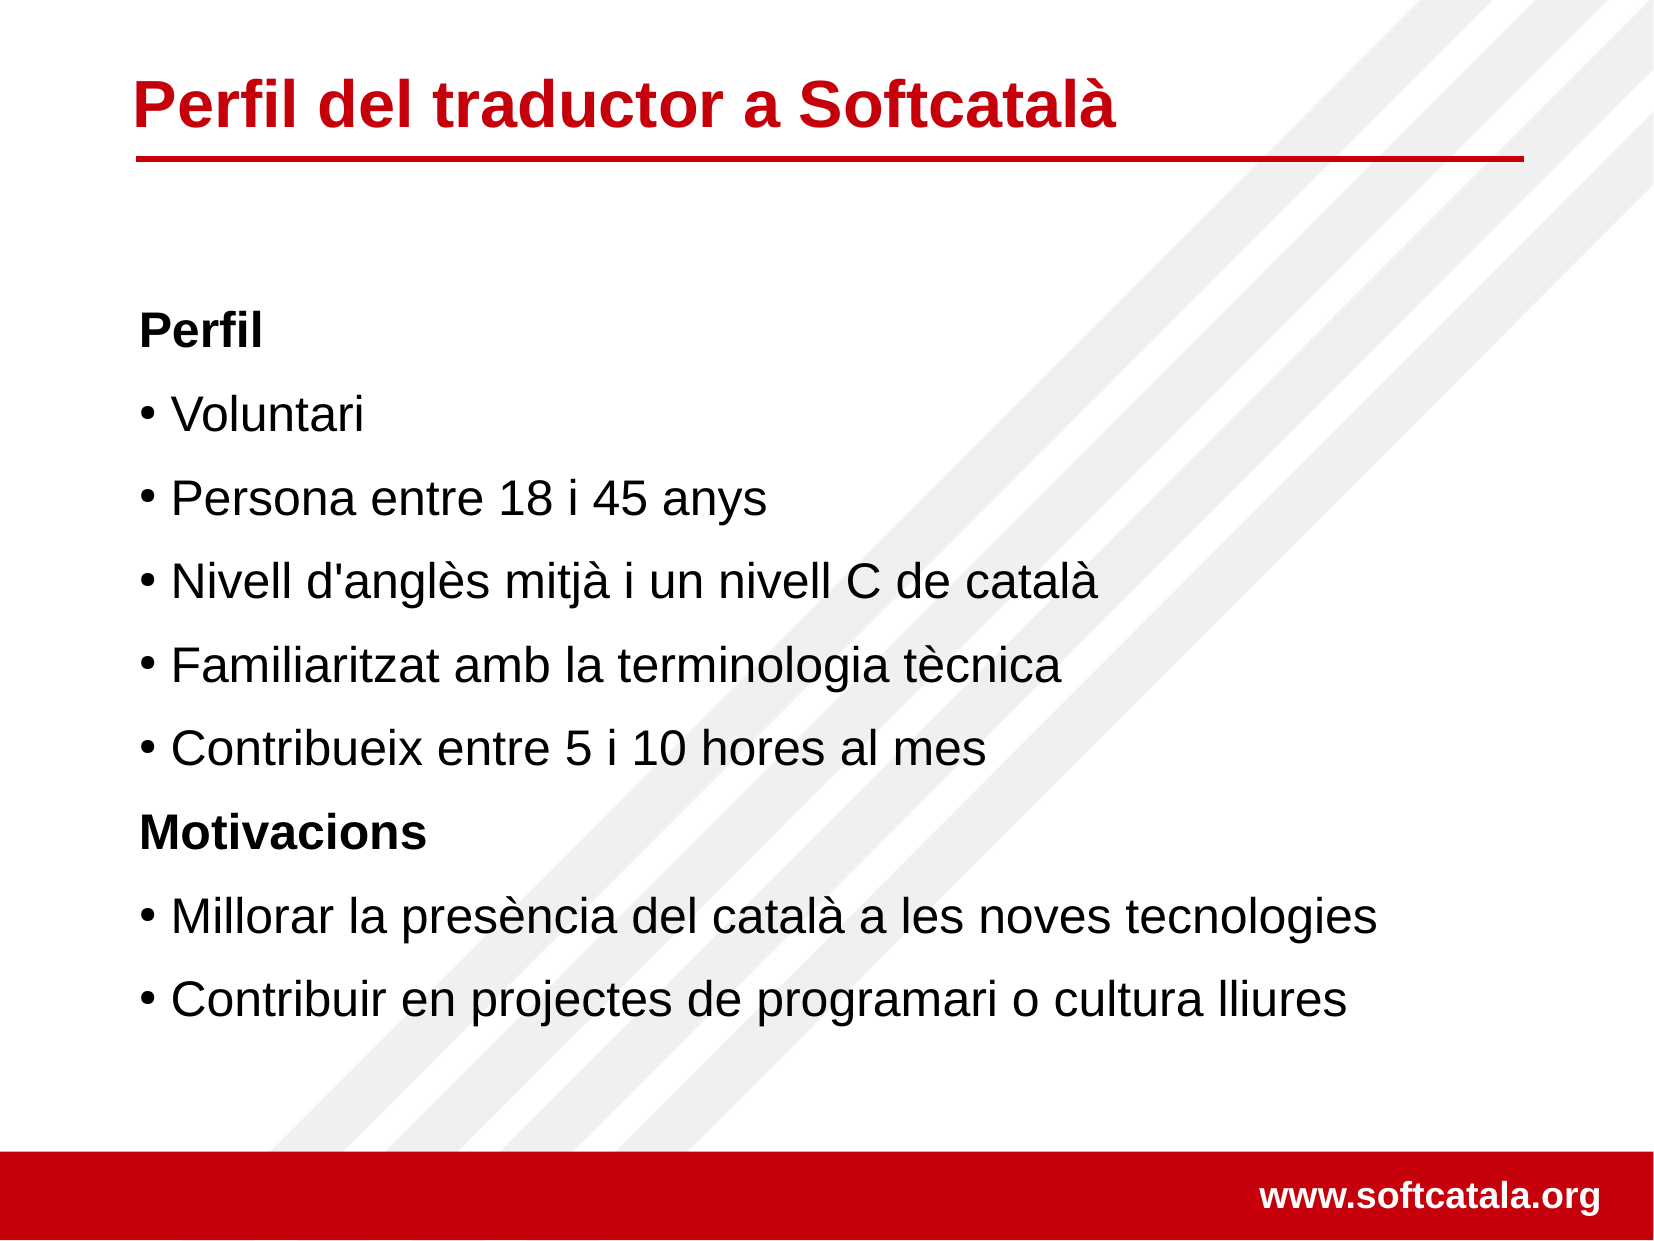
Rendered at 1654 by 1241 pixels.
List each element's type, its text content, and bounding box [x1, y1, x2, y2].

text_box Perfil Voluntari Persona entre 18 i 45 anys Nivell d'anglès mitjà i un nivell C de català Familiaritzat amb la terminologia tècnica Contribueix entre 5 i 10 hores al mes Motivacions Millorar la presència del català a les noves tecnologies Contribuir en projectes de programari o cultura lliures [124, 267, 1506, 1175]
text_box www.softcatala.org [0, 1151, 1654, 1241]
text_box Perfil del traductor a Softcatalà [118, 59, 1501, 149]
picture [0, 0, 1654, 1151]
